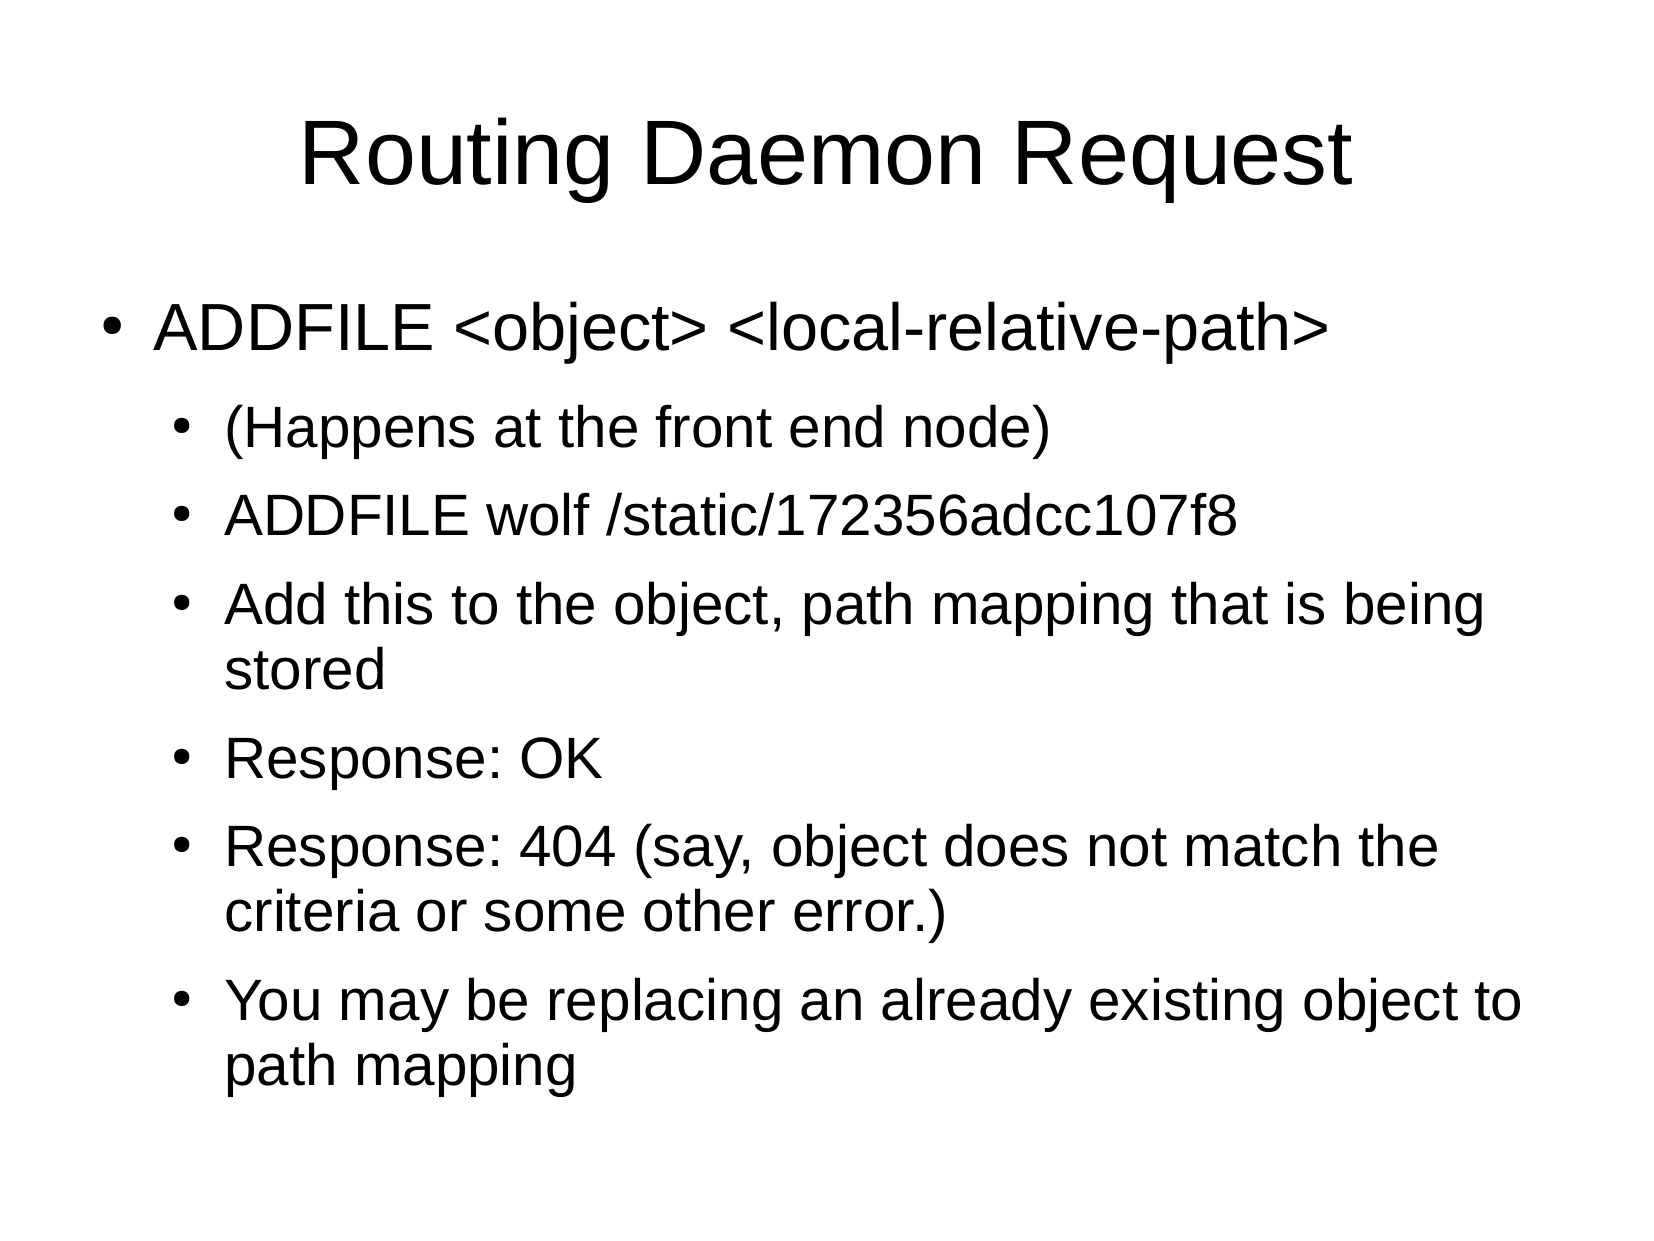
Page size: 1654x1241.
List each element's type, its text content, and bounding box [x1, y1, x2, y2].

list ADDFILE <object> <local-relative-path> (Happens at the front end node) ADDFILE wolf /static/172356adcc107f8 Add this to the object, path mapping that is being stored Response: OK Response: 404 (say, object does not match the criteria or some other error.) You may be replacing an already existing object to path mapping [82, 290, 1571, 1109]
title Routing Daemon Request [82, 56, 1571, 250]
